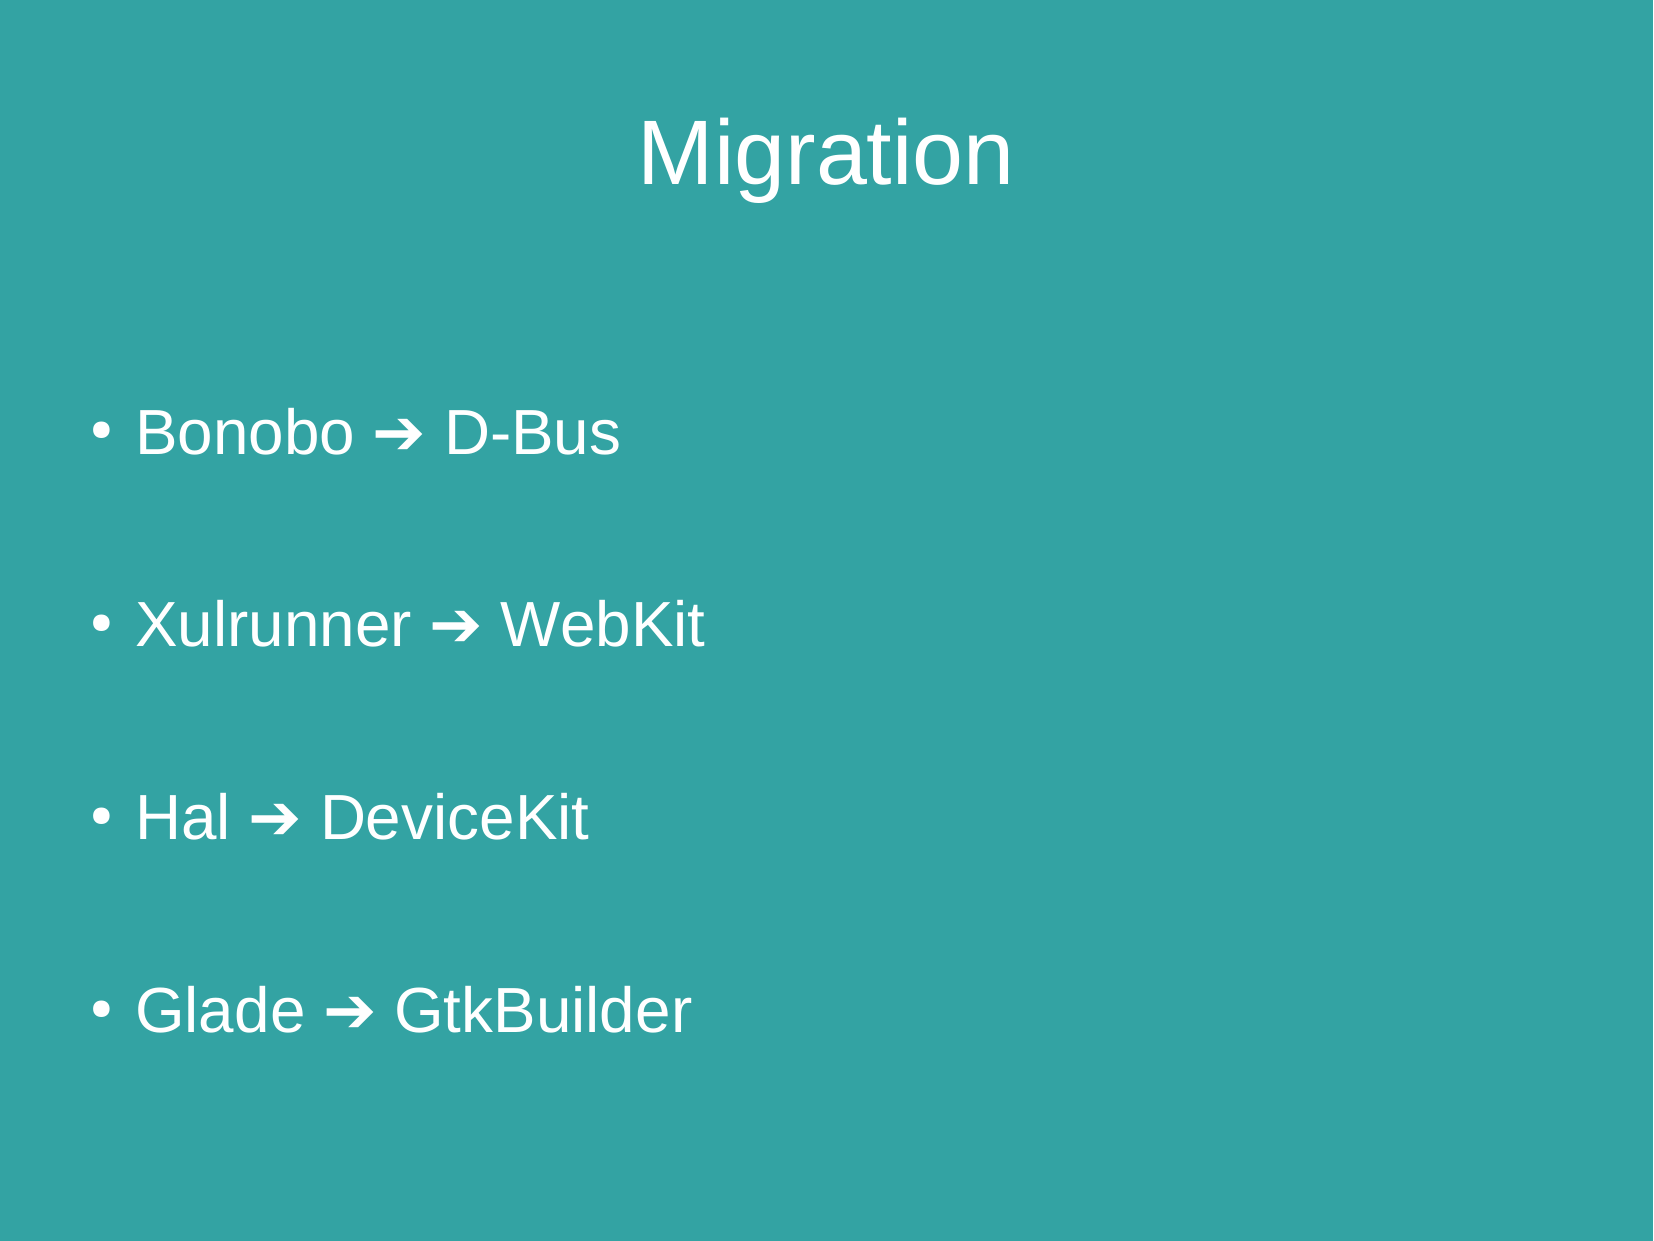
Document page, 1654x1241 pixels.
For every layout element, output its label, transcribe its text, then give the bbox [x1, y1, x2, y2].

title Migration [82, 56, 1571, 250]
list Bonobo ➔ D-Bus Xulrunner ➔ WebKit Hal ➔ DeviceKit Glade ➔ GtkBuilder [75, 300, 1563, 1056]
